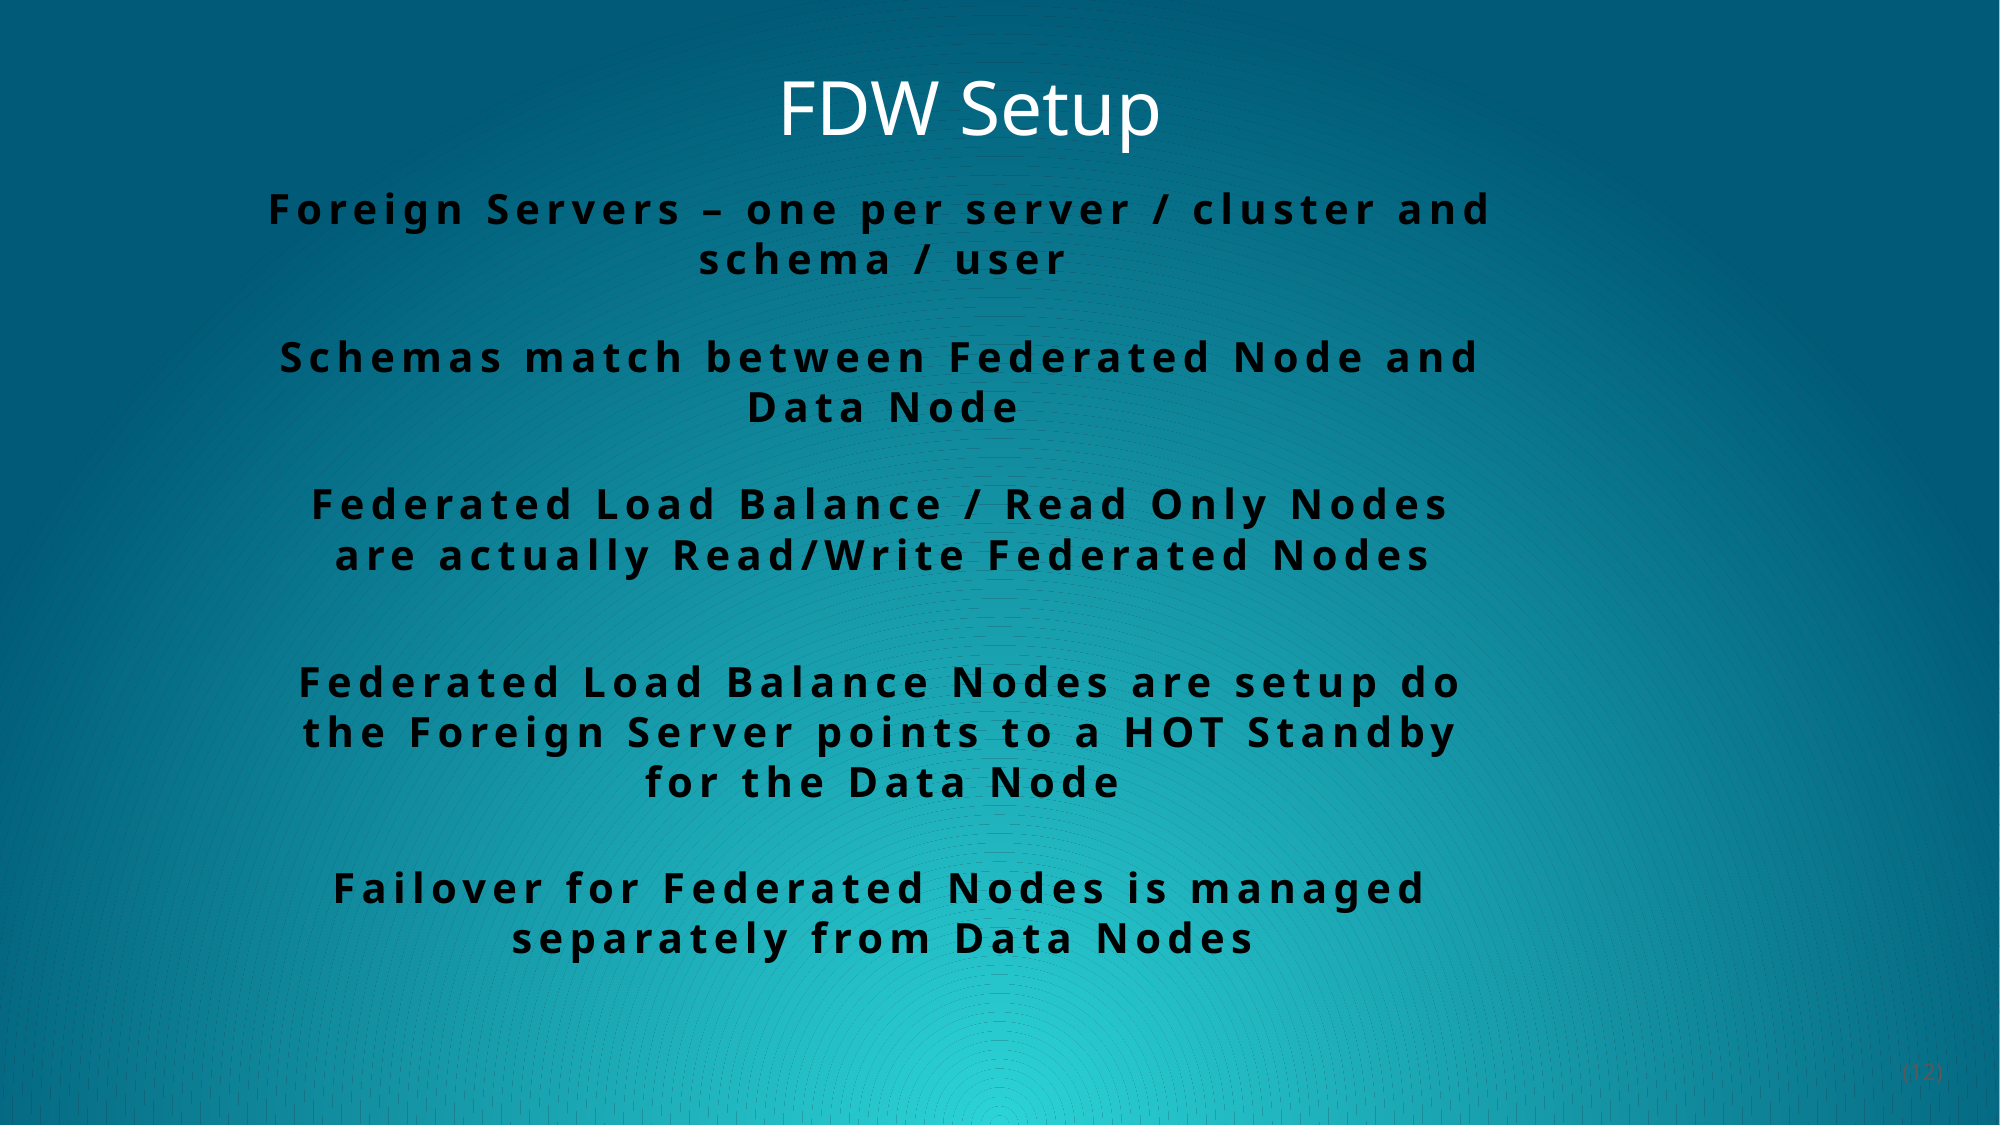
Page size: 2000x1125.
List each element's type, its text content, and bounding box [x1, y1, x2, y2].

text_box Failover for Federated Nodes is managed separately from Data Nodes [244, 854, 1520, 970]
text_box [0, 0, 2000, 1125]
text_box Foreign Servers – one per server / cluster and schema / user [244, 175, 1520, 291]
text_box FDW Setup [158, 53, 1782, 158]
text_box Federated Load Balance Nodes are setup do the Foreign Server points to a HOT Standby for the Data Node [244, 648, 1520, 814]
slide_number (<number>) [1508, 1042, 1959, 1103]
text_box Schemas match between Federated Node and Data Node [244, 323, 1520, 439]
text_box Federated Load Balance / Read Only Nodes are actually Read/Write Federated Nodes [244, 470, 1520, 586]
